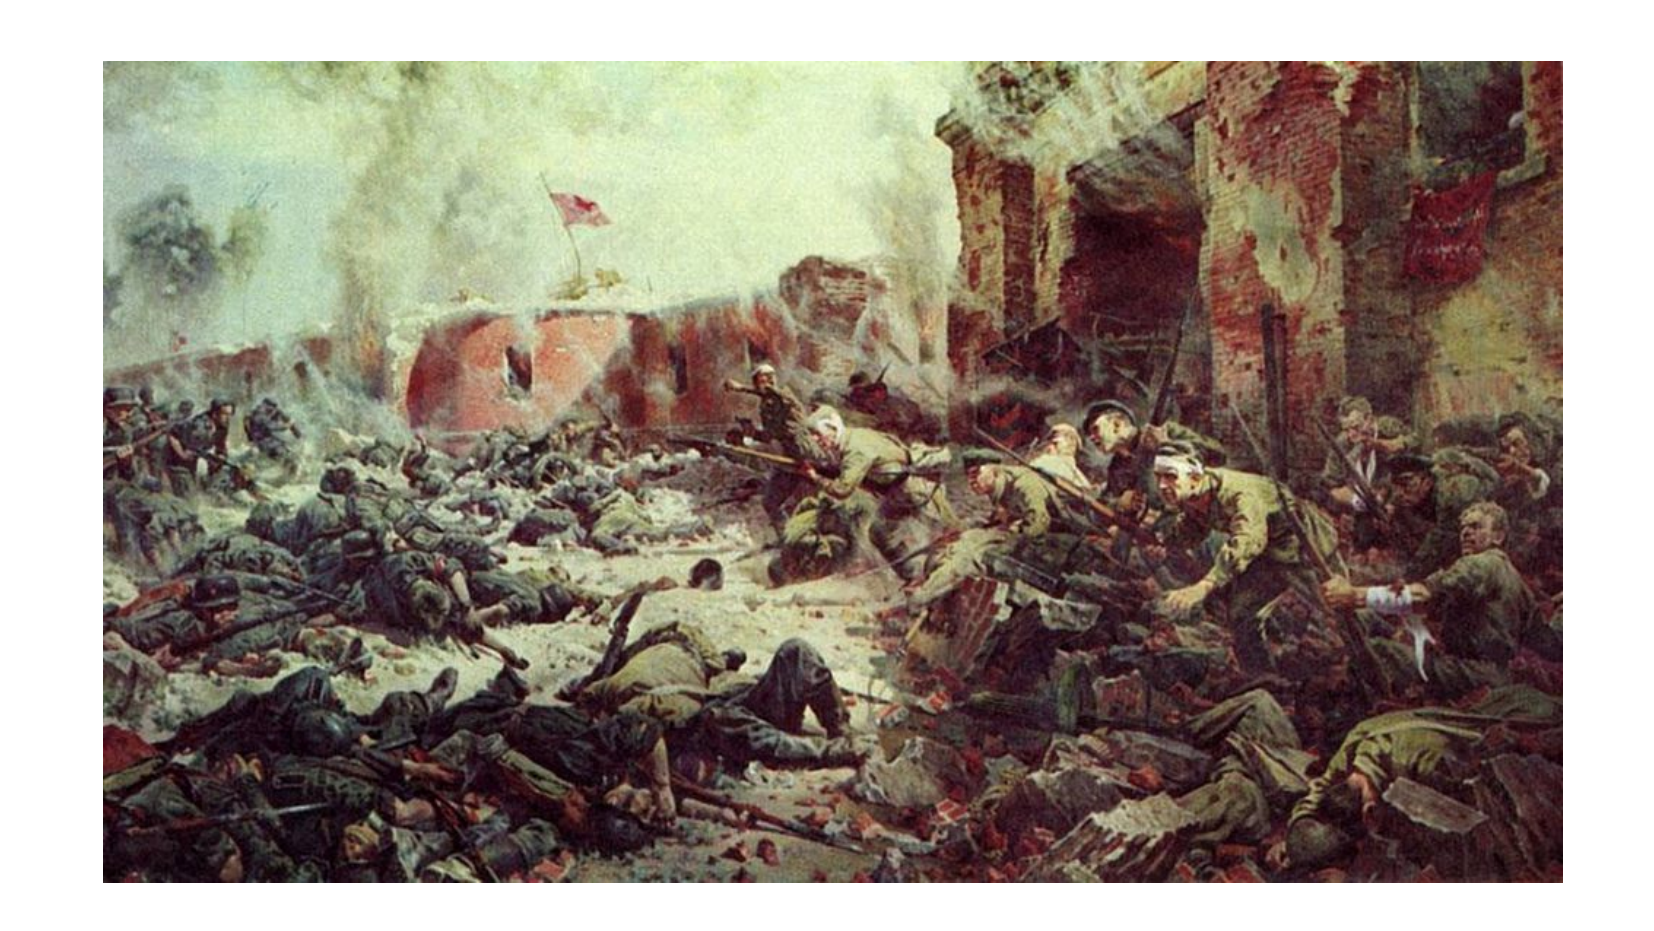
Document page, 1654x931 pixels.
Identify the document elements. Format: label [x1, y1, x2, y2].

picture [103, 61, 1563, 883]
